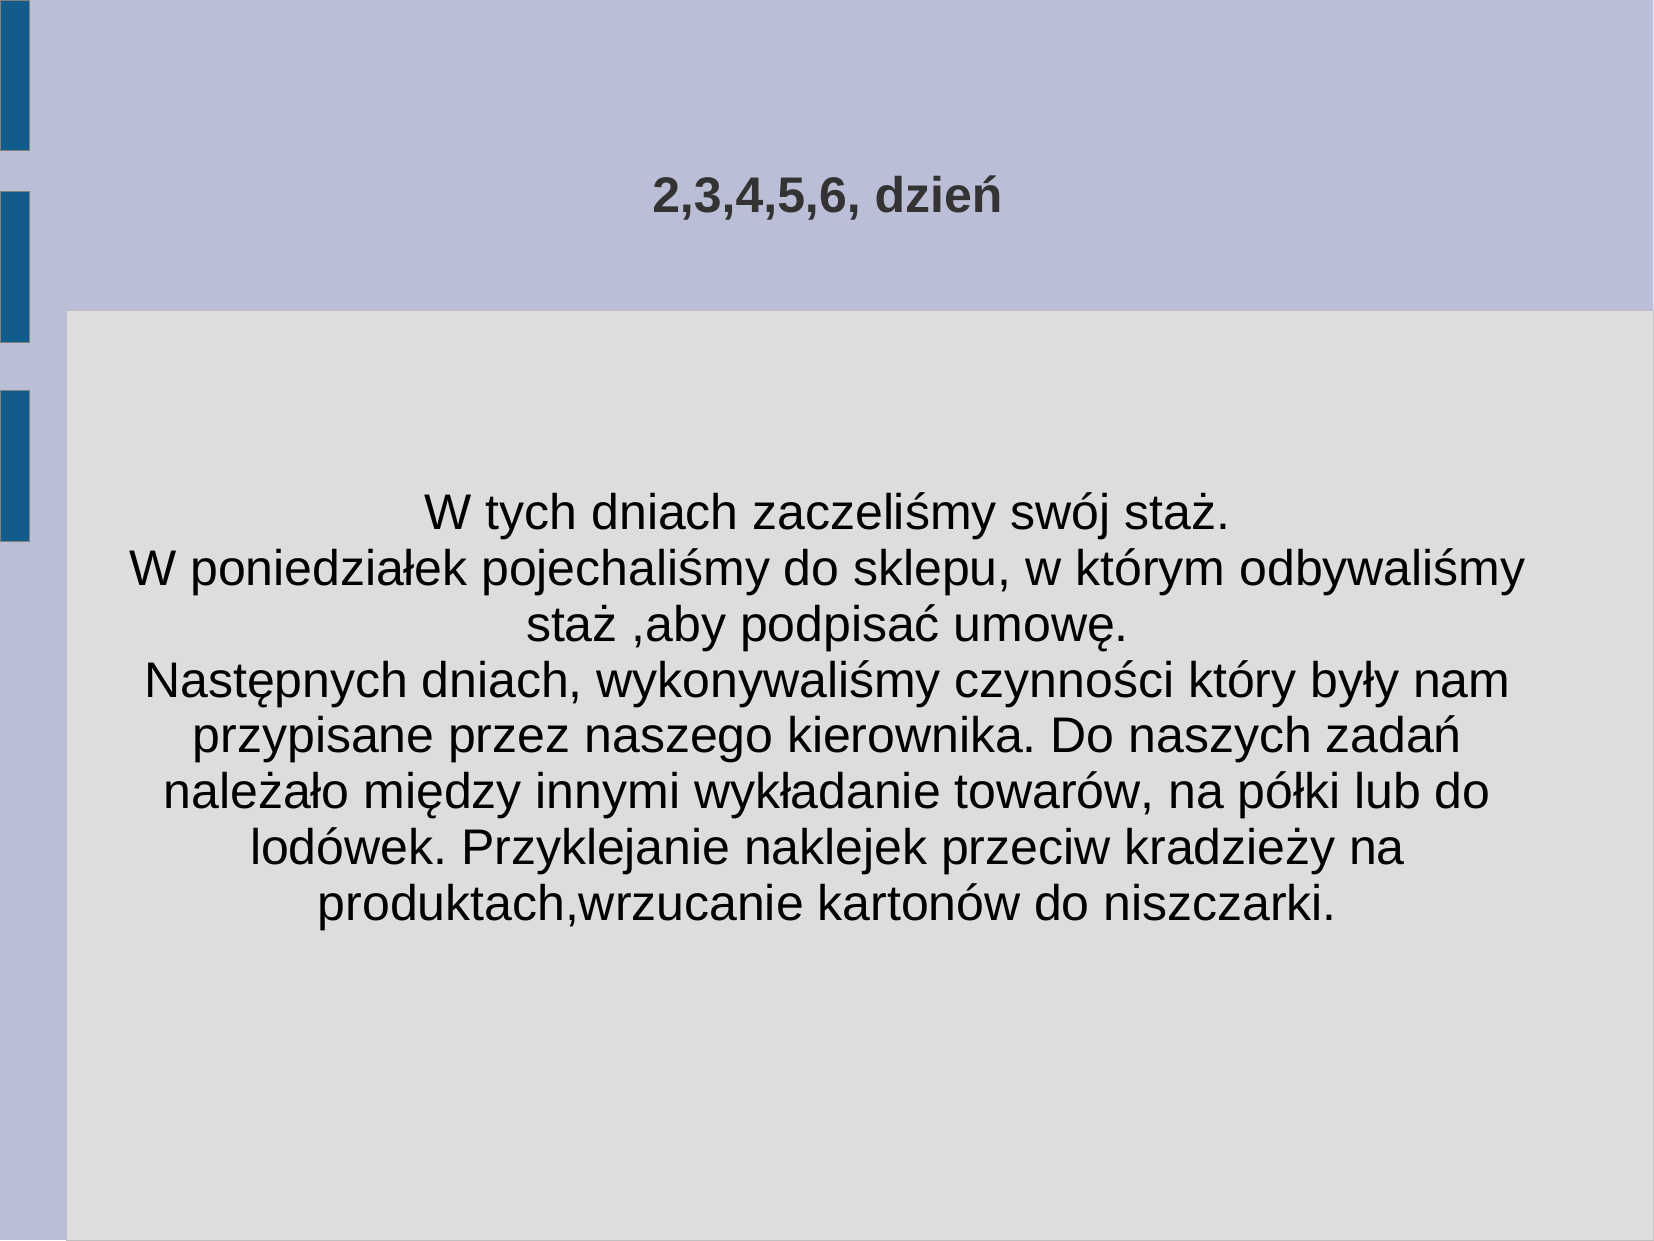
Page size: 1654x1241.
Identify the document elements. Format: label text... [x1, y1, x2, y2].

title 2,3,4,5,6, dzień [121, 91, 1534, 299]
subtitle W tych dniach zaczeliśmy swój staż. W poniedziałek pojechaliśmy do sklepu, w którym odbywaliśmy staż ,aby podpisać umowę. Następnych dniach, wykonywaliśmy czynności który były nam przypisane przez naszego kierownika. Do naszych zadań należało między innymi wykładanie towarów, na półki lub do lodówek. Przyklejanie naklejek przeciw kradzieży na produktach,wrzucanie kartonów do niszczarki. [121, 344, 1534, 1127]
